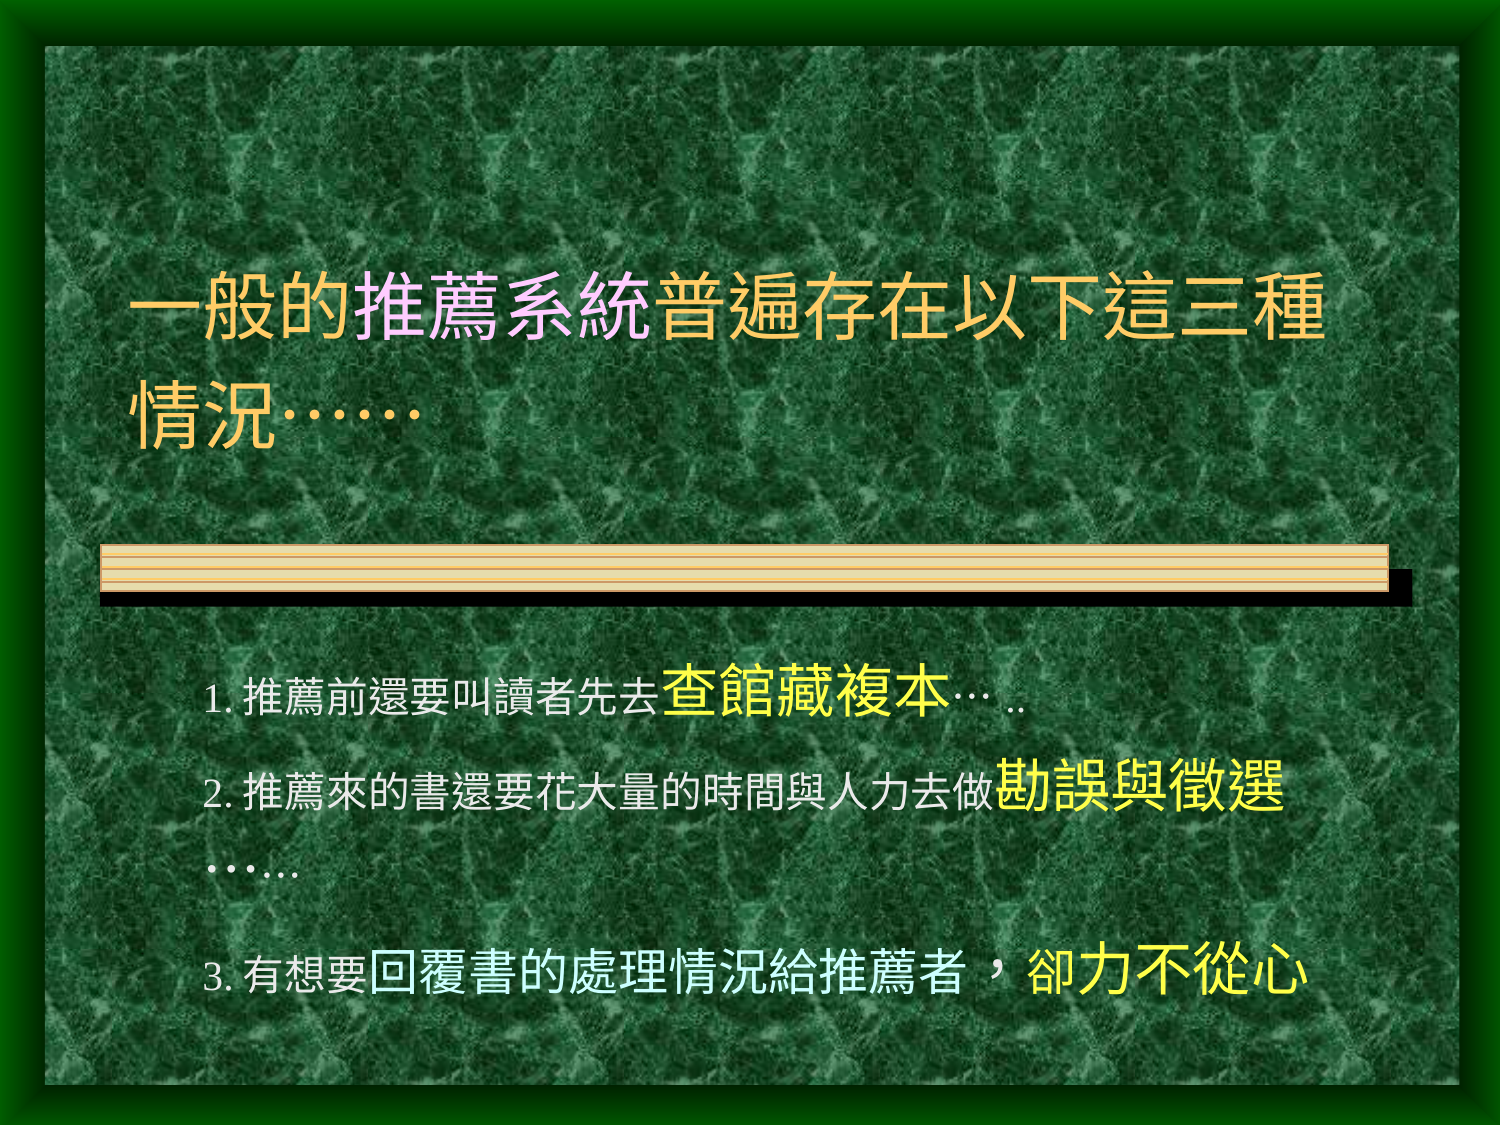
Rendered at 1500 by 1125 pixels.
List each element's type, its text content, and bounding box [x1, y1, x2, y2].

picture [44, 46, 1460, 1085]
subtitle 1.推薦前還要叫讀者先去查館藏複本….. 2.推薦來的書還要花大量的時間與人力去做勘誤與徵選…… 3.有想要回覆書的處理情況給推薦者，卻力不從心 [112, 637, 1350, 1043]
title 一般的推薦系統普遍存在以下這三種情況…… [112, 258, 1388, 454]
